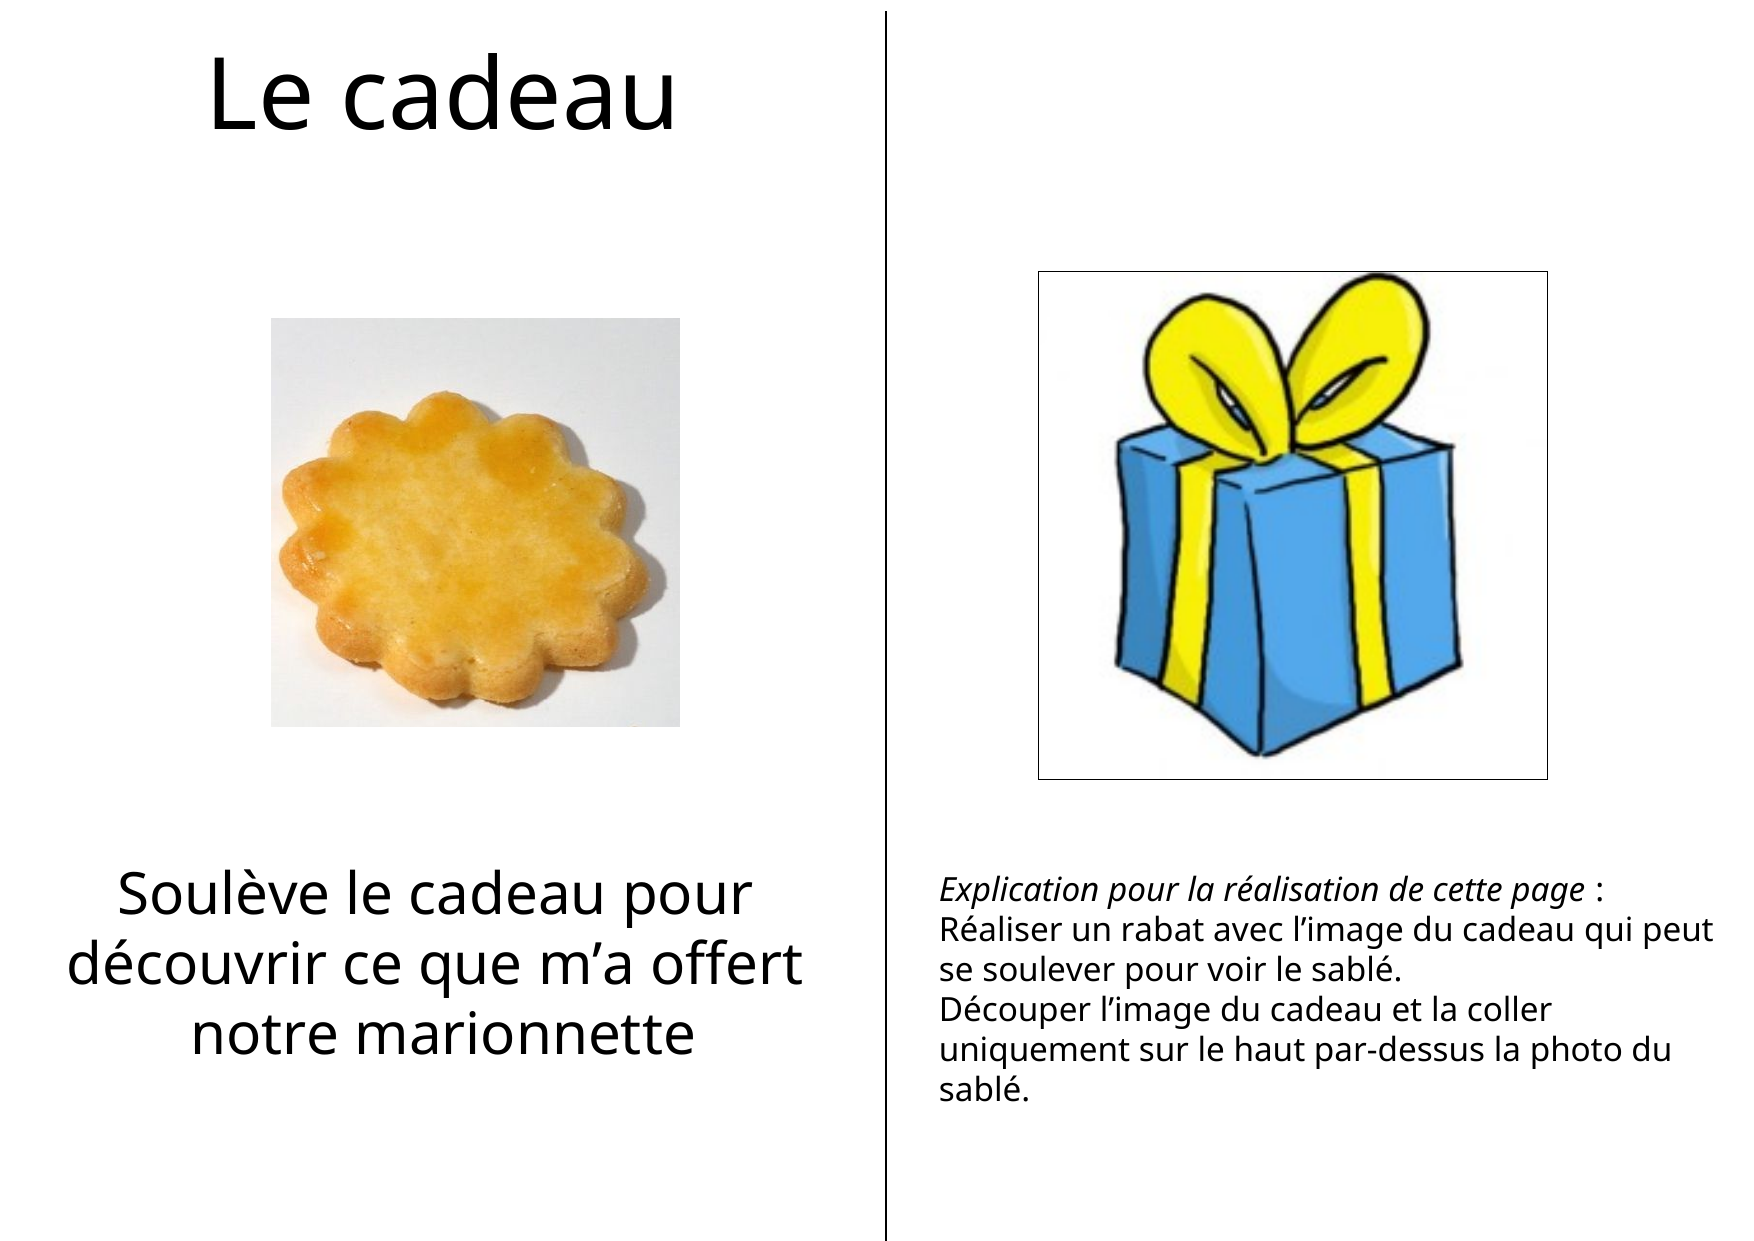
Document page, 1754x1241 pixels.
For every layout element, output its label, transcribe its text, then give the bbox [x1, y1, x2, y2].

picture [1039, 271, 1548, 780]
text_box Le cadeau [23, 23, 863, 225]
text_box Explication pour la réalisation de cette page : Réaliser un rabat avec l’image du cadeau qui peut se soulever pour voir le sablé. Découper l’image du cadeau et la coller uniquement sur le haut par-dessus la photo du sablé. [933, 862, 1725, 1217]
picture [271, 318, 680, 727]
text_box Soulève le cadeau pour découvrir ce que m’a offert notre marionnette [23, 850, 863, 1182]
